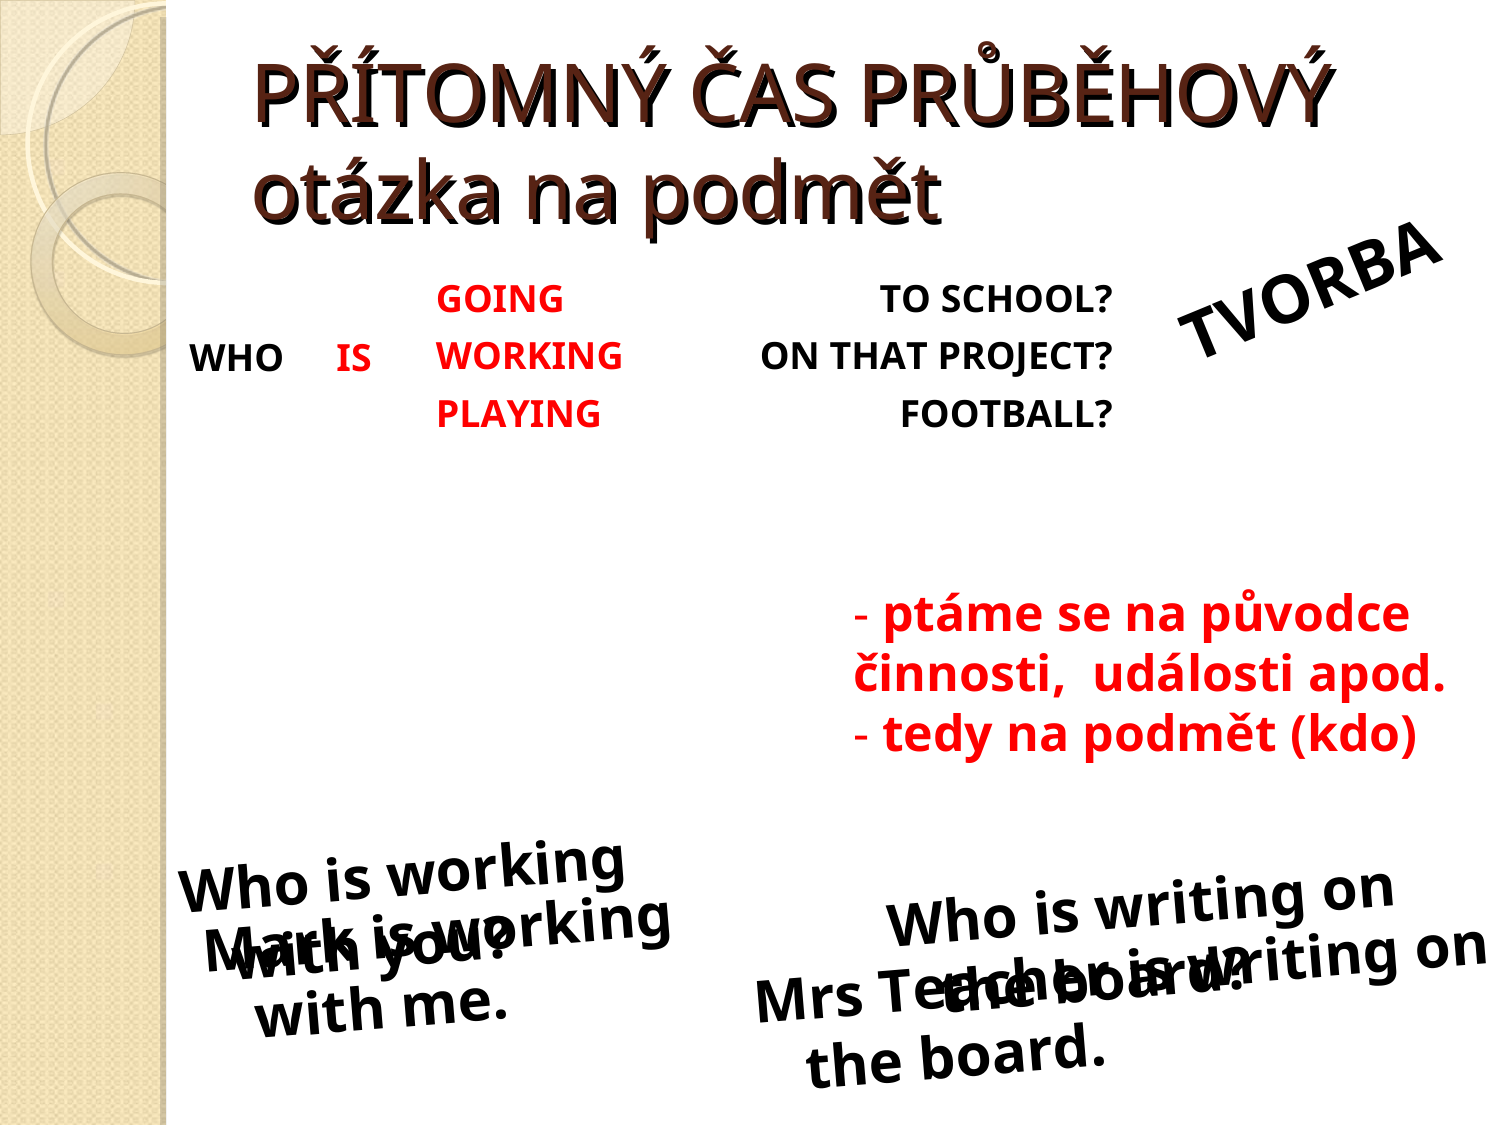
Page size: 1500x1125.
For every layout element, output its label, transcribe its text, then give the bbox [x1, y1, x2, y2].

text_box TO SCHOOL? ON THAT PROJECT? FOOTBALL? [667, 267, 1128, 480]
text_box Who is writing on the board? [856, 834, 1461, 948]
text_box WHO [112, 326, 265, 386]
text_box Mrs Teacher is writing on the board. [722, 895, 1500, 1055]
title PŘÍTOMNÝ ČAS PRŮBĚHOVÝ otázka na podmět [235, 33, 1466, 245]
text_box ptáme se na původce činnosti, události apod. tedy na podmět (kdo) [838, 574, 1500, 770]
text_box Mark is working with me. [171, 857, 800, 1004]
picture [136, 0, 166, 4]
text_box Who is working with you? [147, 800, 752, 945]
text_box GOING WORKING PLAYING [407, 267, 668, 539]
text_box IS [265, 326, 429, 414]
picture [0, 11, 166, 1125]
text_box TVORBA [1139, 160, 1500, 408]
